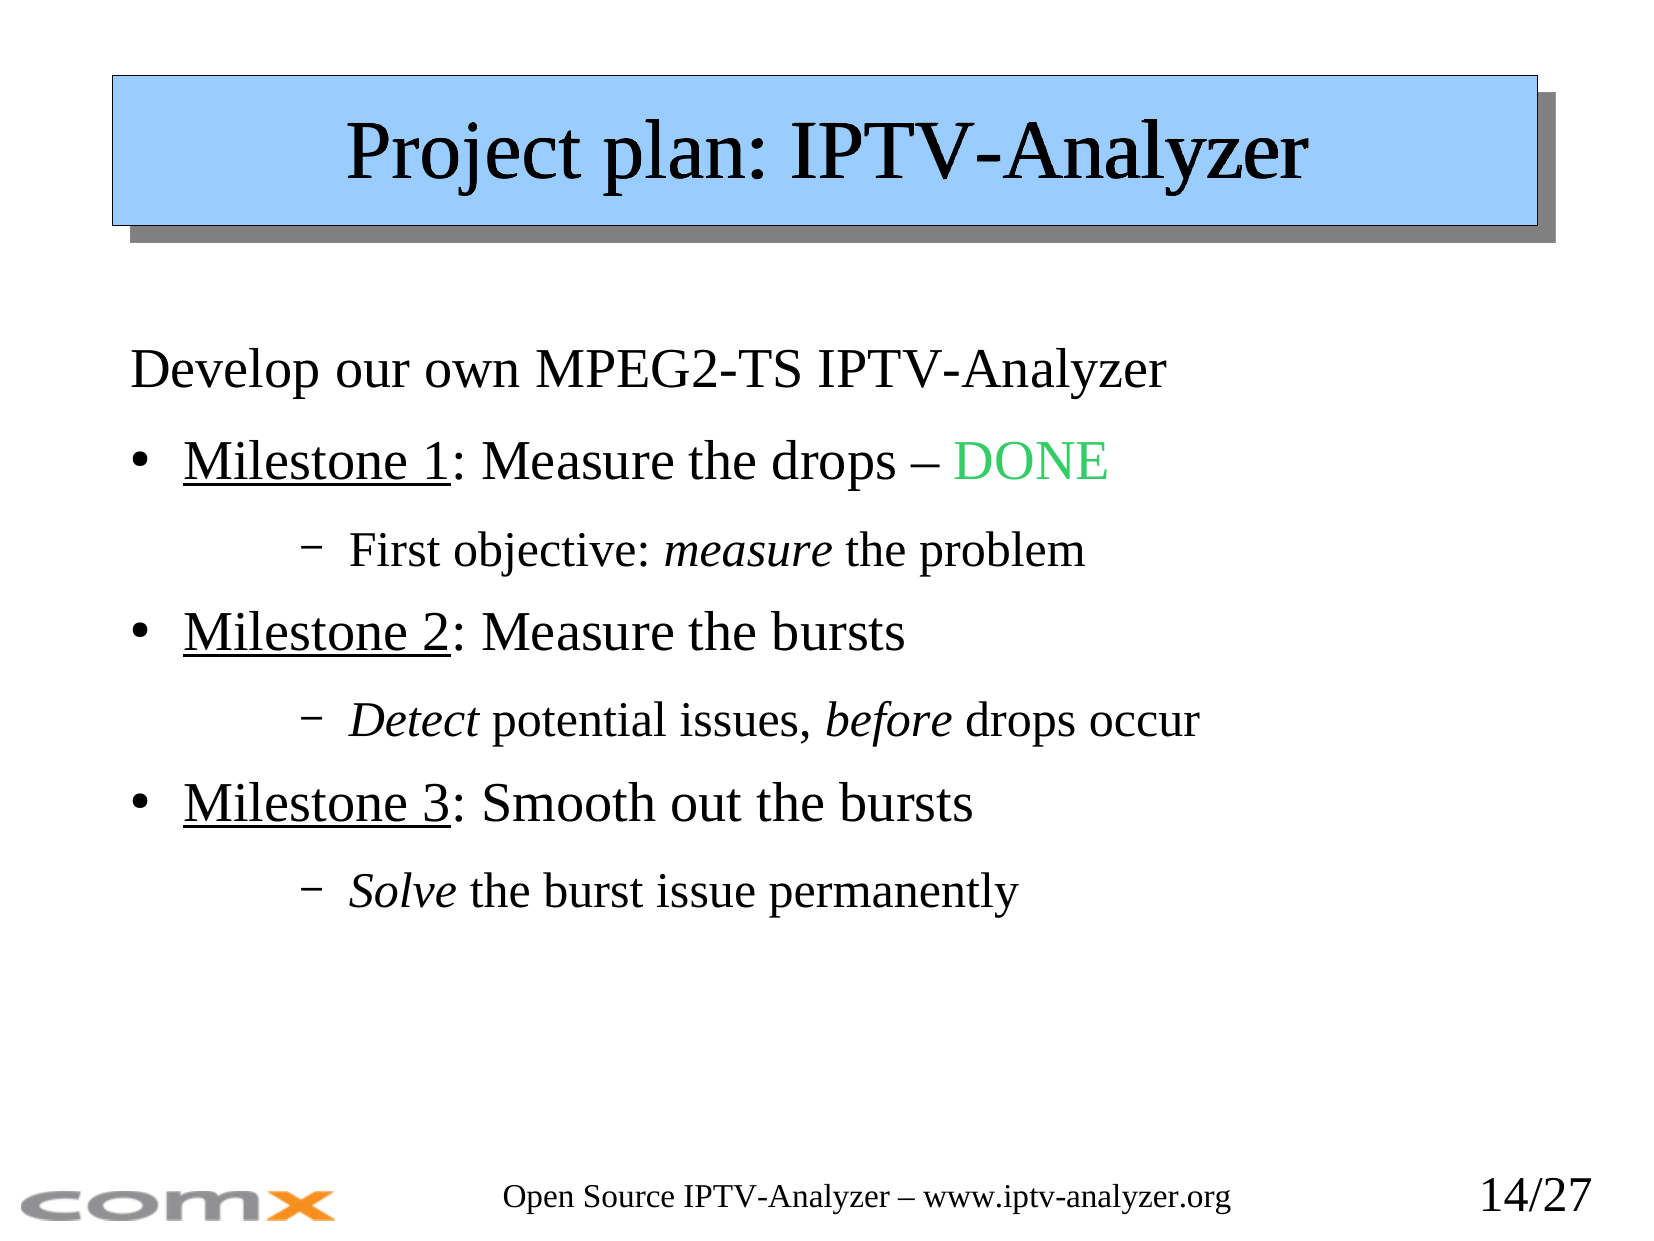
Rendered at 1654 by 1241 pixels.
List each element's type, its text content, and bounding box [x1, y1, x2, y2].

picture [21, 1191, 335, 1221]
title Project plan: IPTV-Analyzer [116, 89, 1538, 210]
list Develop our own MPEG2-TS IPTV-Analyzer Milestone 1: Measure the drops – DONE First objective: measure the problem Milestone 2: Measure the bursts Detect potential issues, before drops occur Milestone 3: Smooth out the bursts Solve the burst issue permanently [112, 337, 1538, 1096]
